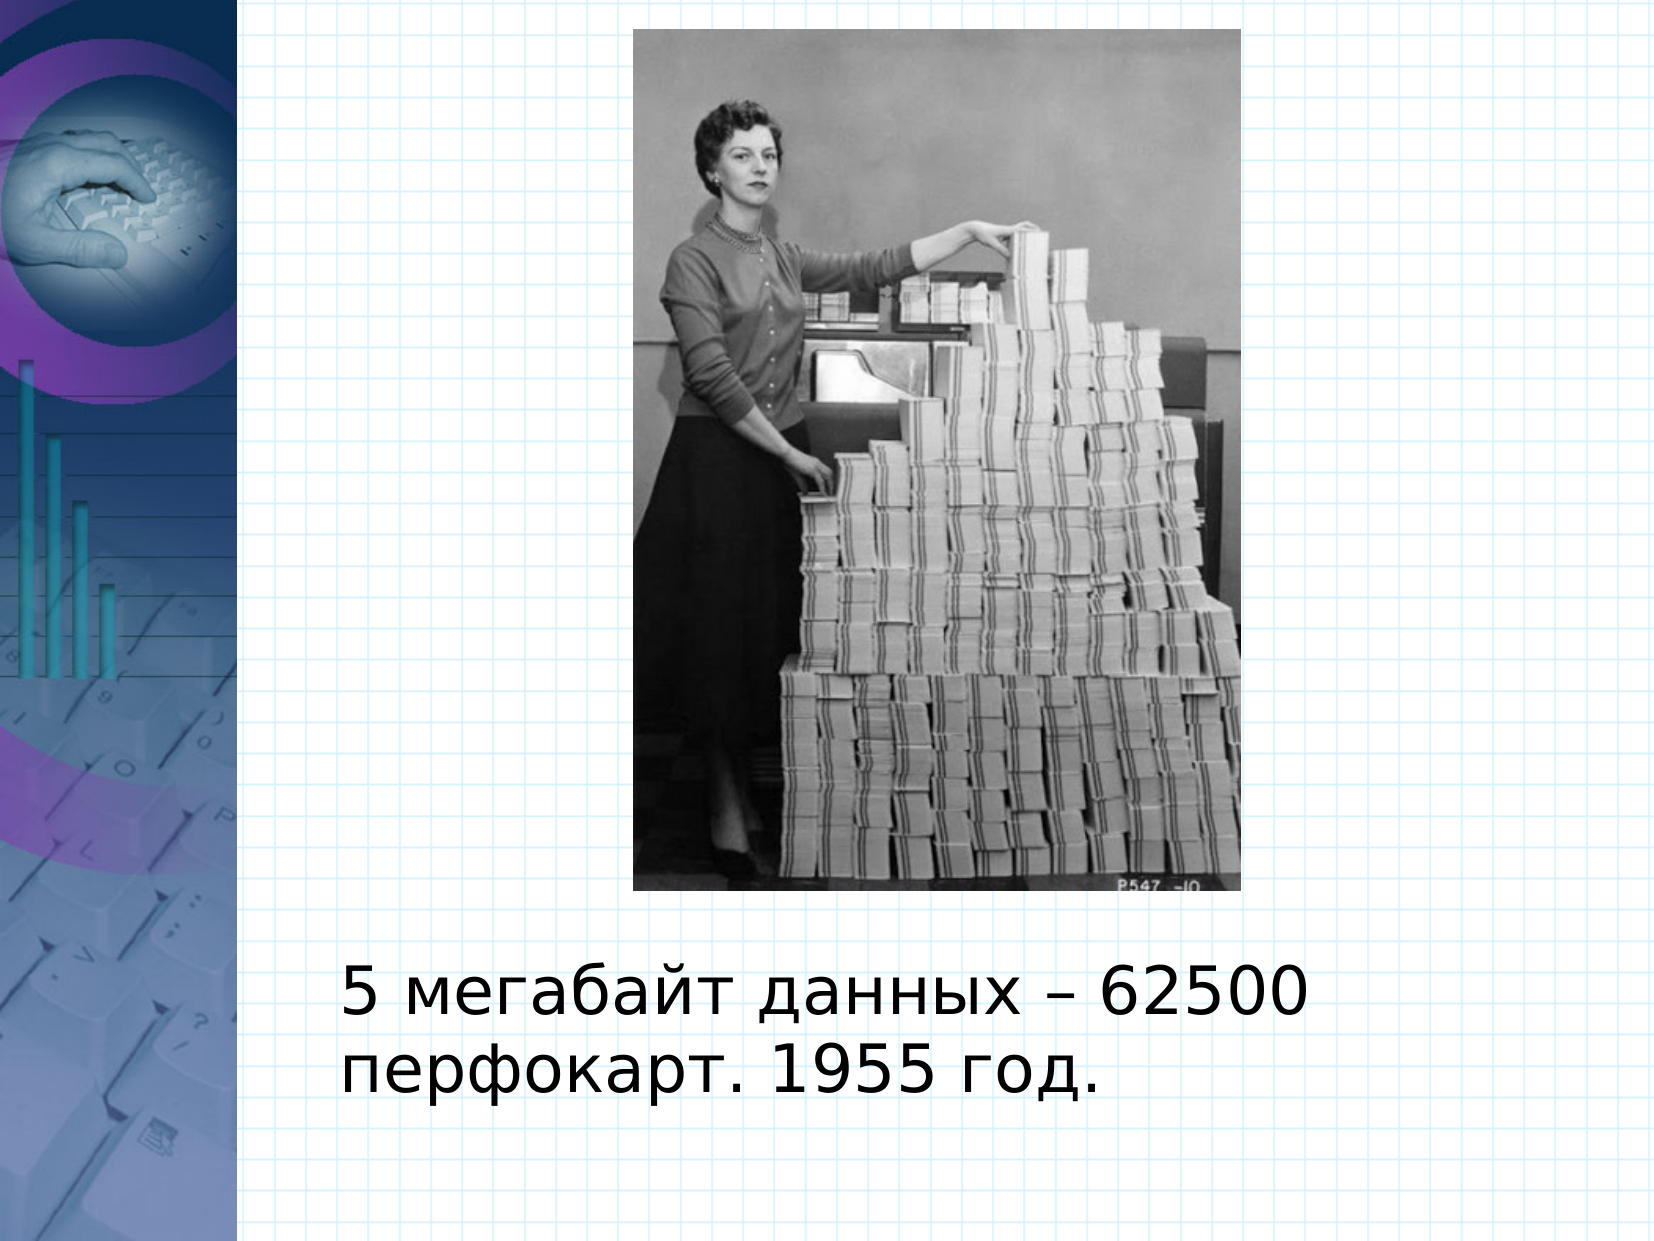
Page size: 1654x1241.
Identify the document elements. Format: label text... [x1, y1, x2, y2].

picture [0, 0, 1654, 1241]
text_box 5 мегабайт данных – 62500 перфокарт. 1955 год. [324, 944, 1536, 1164]
